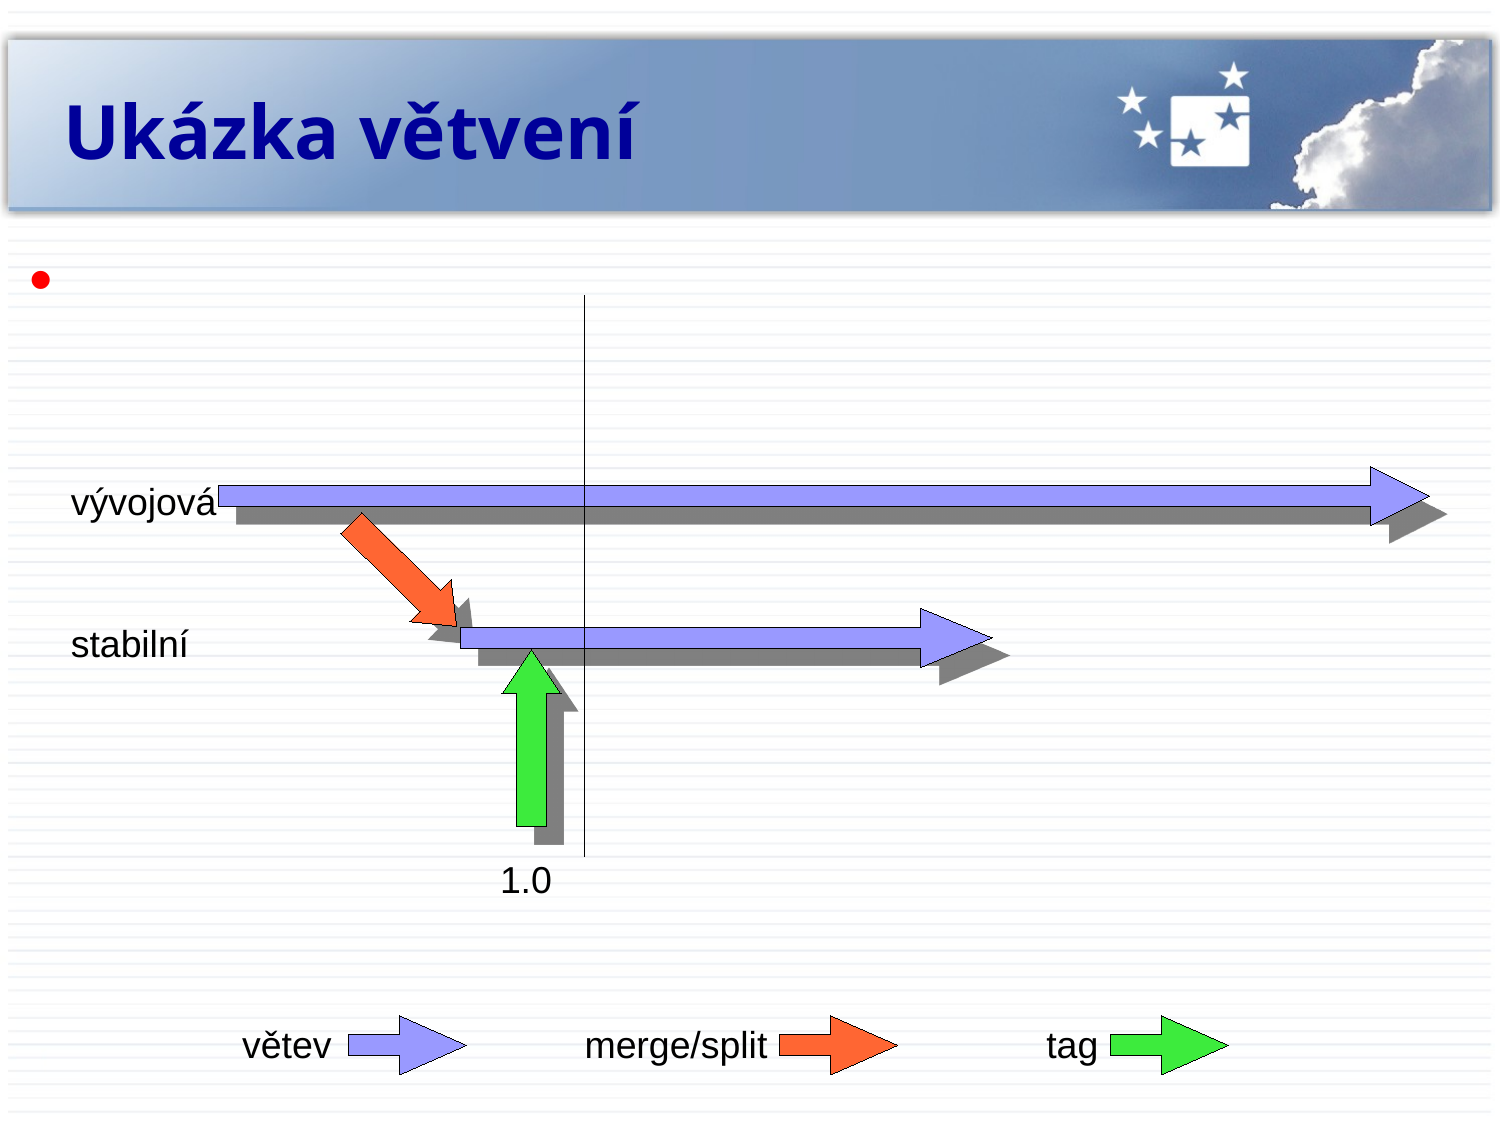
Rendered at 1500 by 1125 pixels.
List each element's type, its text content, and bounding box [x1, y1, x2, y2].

title Ukázka větvení [63, 26, 1414, 229]
text_box [779, 1015, 898, 1075]
text_box [585, 466, 1430, 526]
text_box tag [1046, 1021, 1099, 1064]
text_box větev [242, 1021, 332, 1064]
text_box 1.0 [500, 856, 553, 899]
text_box vývojová [70, 478, 216, 538]
text_box [340, 512, 457, 627]
text_box stabilní [70, 620, 190, 663]
list [29, 236, 1481, 1065]
text_box merge/split [584, 1021, 768, 1064]
text_box [1110, 1015, 1229, 1075]
text_box [460, 627, 584, 827]
text_box [585, 608, 993, 668]
text_box [348, 1015, 467, 1075]
picture [0, 0, 1500, 1125]
text_box [218, 485, 584, 507]
